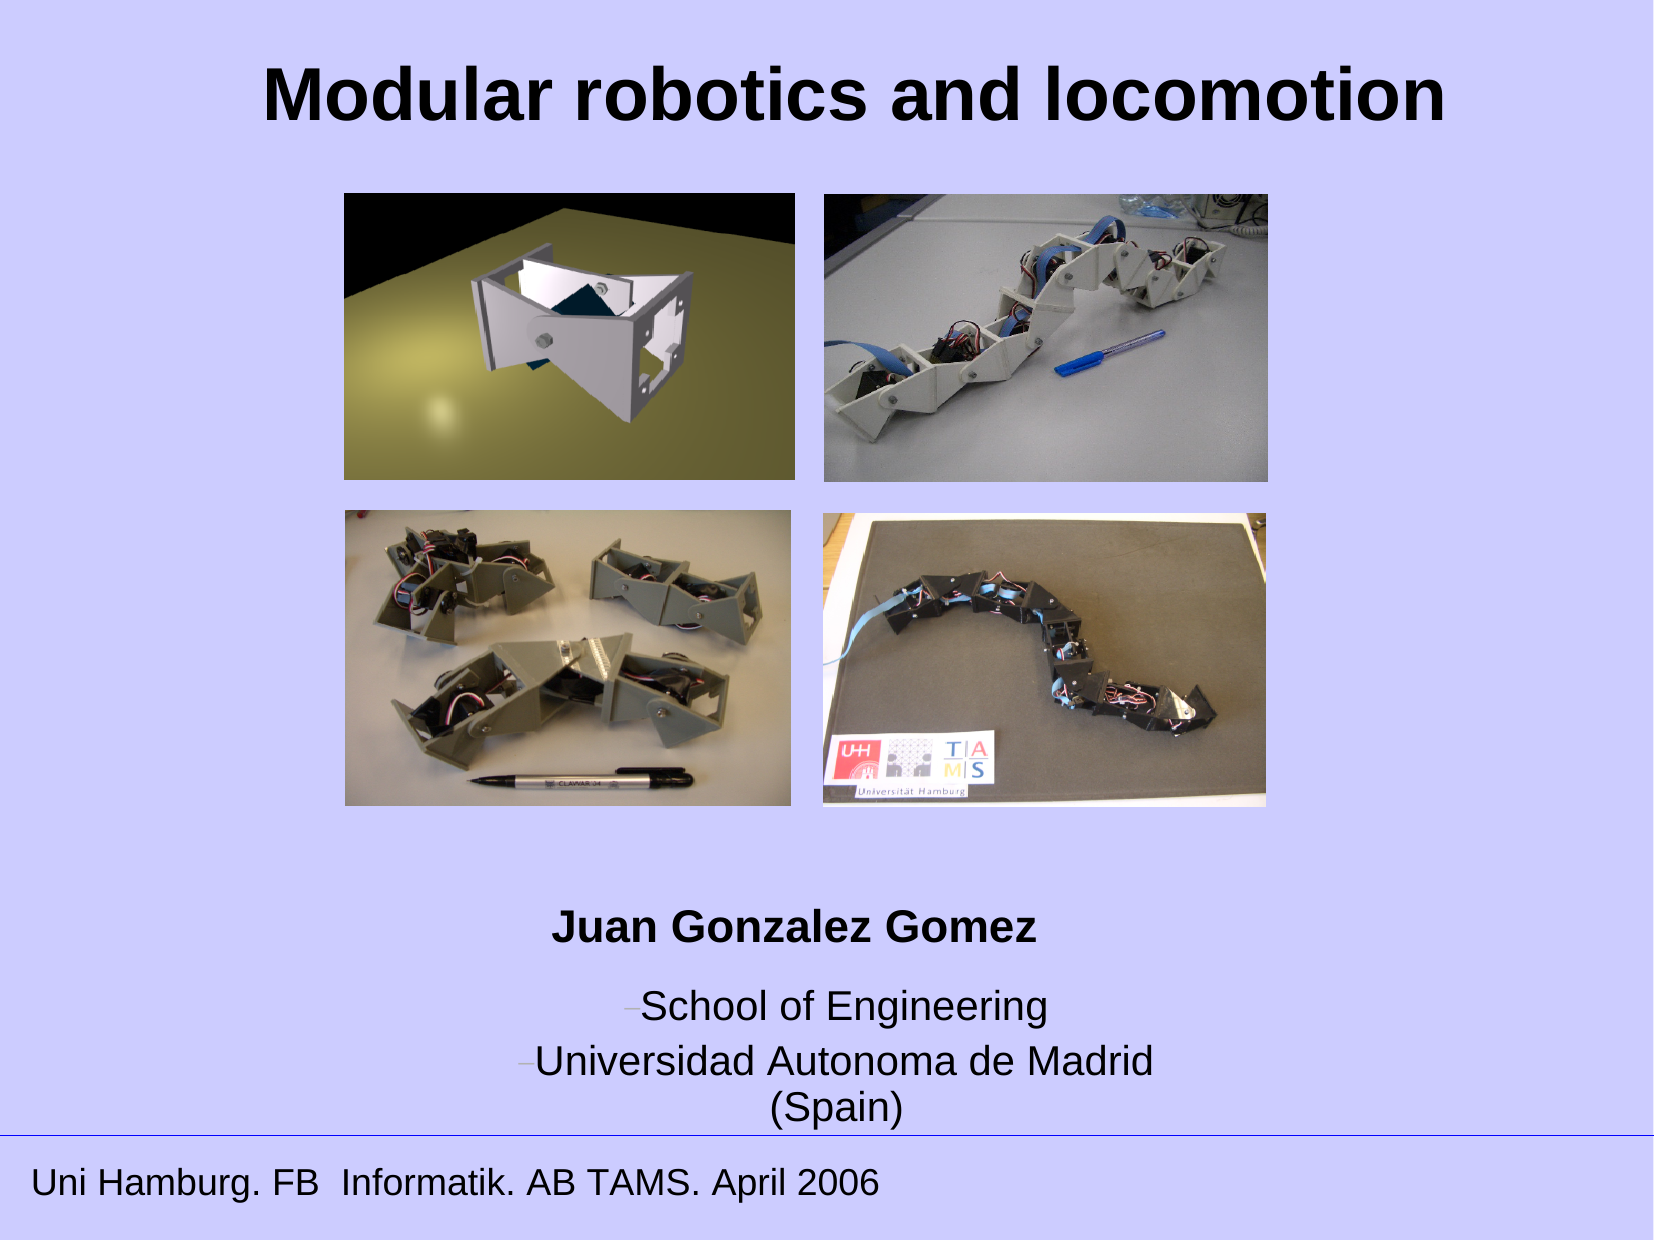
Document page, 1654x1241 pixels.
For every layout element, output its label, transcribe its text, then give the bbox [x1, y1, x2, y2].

text_box Juan Gonzalez Gomez [551, 901, 1038, 953]
picture [824, 194, 1268, 482]
picture [344, 193, 795, 480]
picture [345, 510, 791, 806]
text_box Uni Hamburg. FB Informatik. AB TAMS. April 2006 [30, 1161, 999, 1204]
text_box School of Engineering Universidad Autonoma de Madrid (Spain) [316, 975, 1207, 1093]
text_box Modular robotics and locomotion [262, 52, 1449, 137]
picture [823, 513, 1266, 807]
